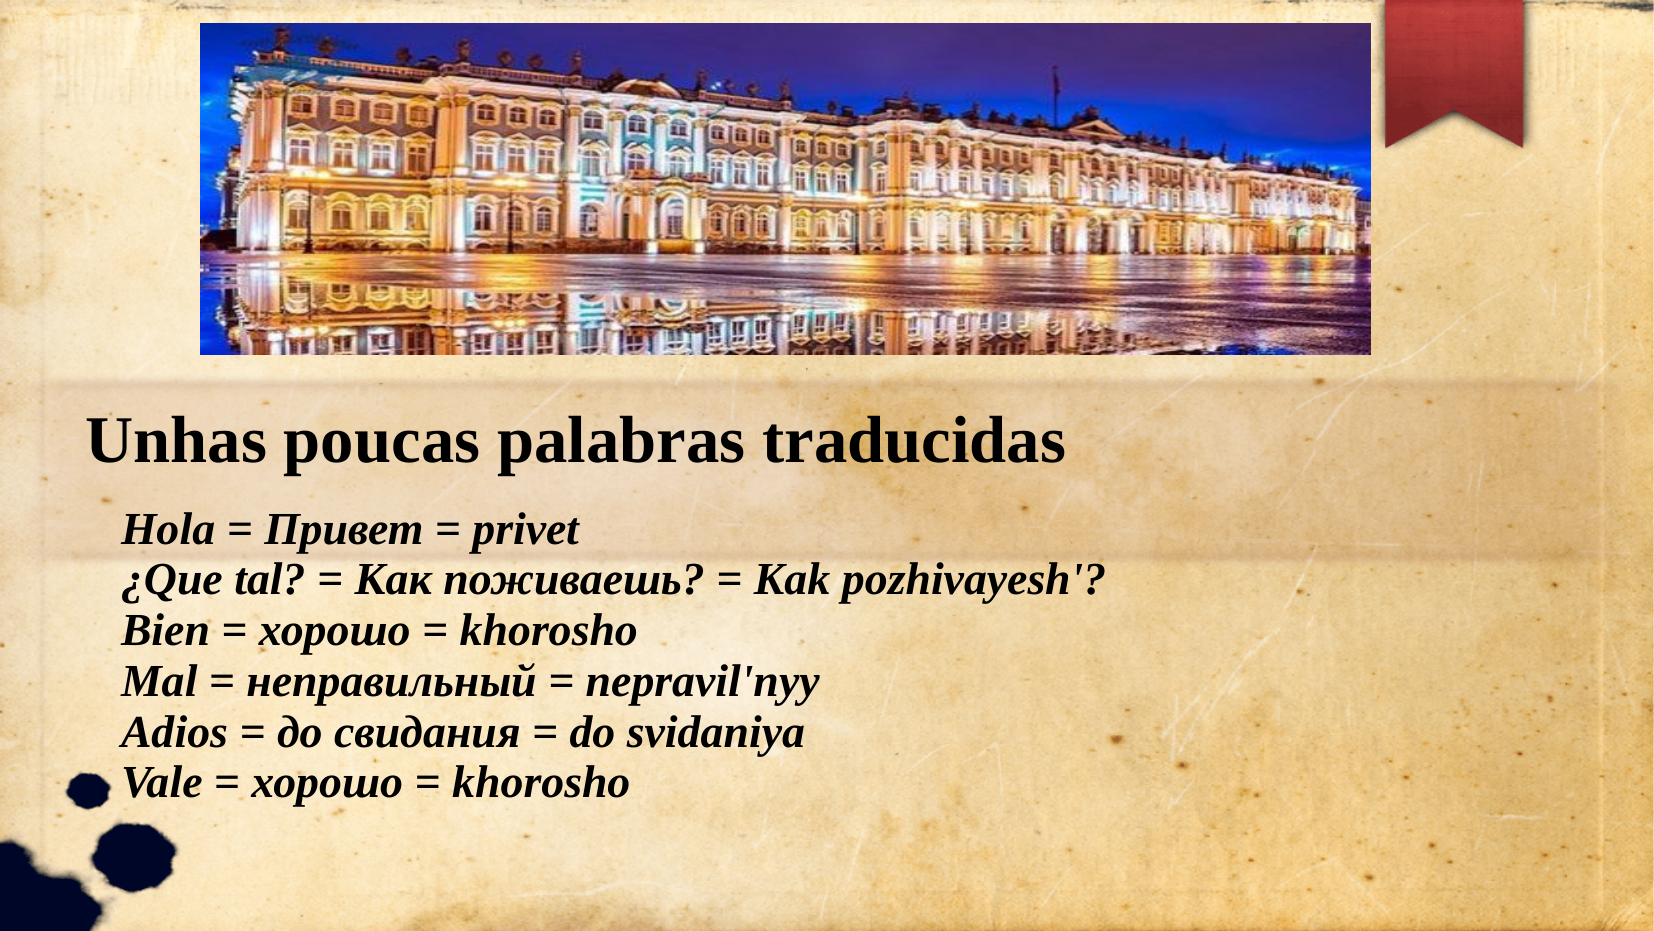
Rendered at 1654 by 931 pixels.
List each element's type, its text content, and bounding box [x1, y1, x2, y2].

text_box Unhas poucas palabras traducidas [70, 395, 1571, 485]
picture [0, 0, 1654, 931]
text_box Hola = Привет = privet ¿Que tal? = Как поживаешь? = Kak pozhivayesh'? Bien = хорошо = khorosho Mal = неправильный = nepravil'nyy Adios = до свидания = do svidaniya Vale = хорошо = khorosho [106, 496, 1607, 816]
